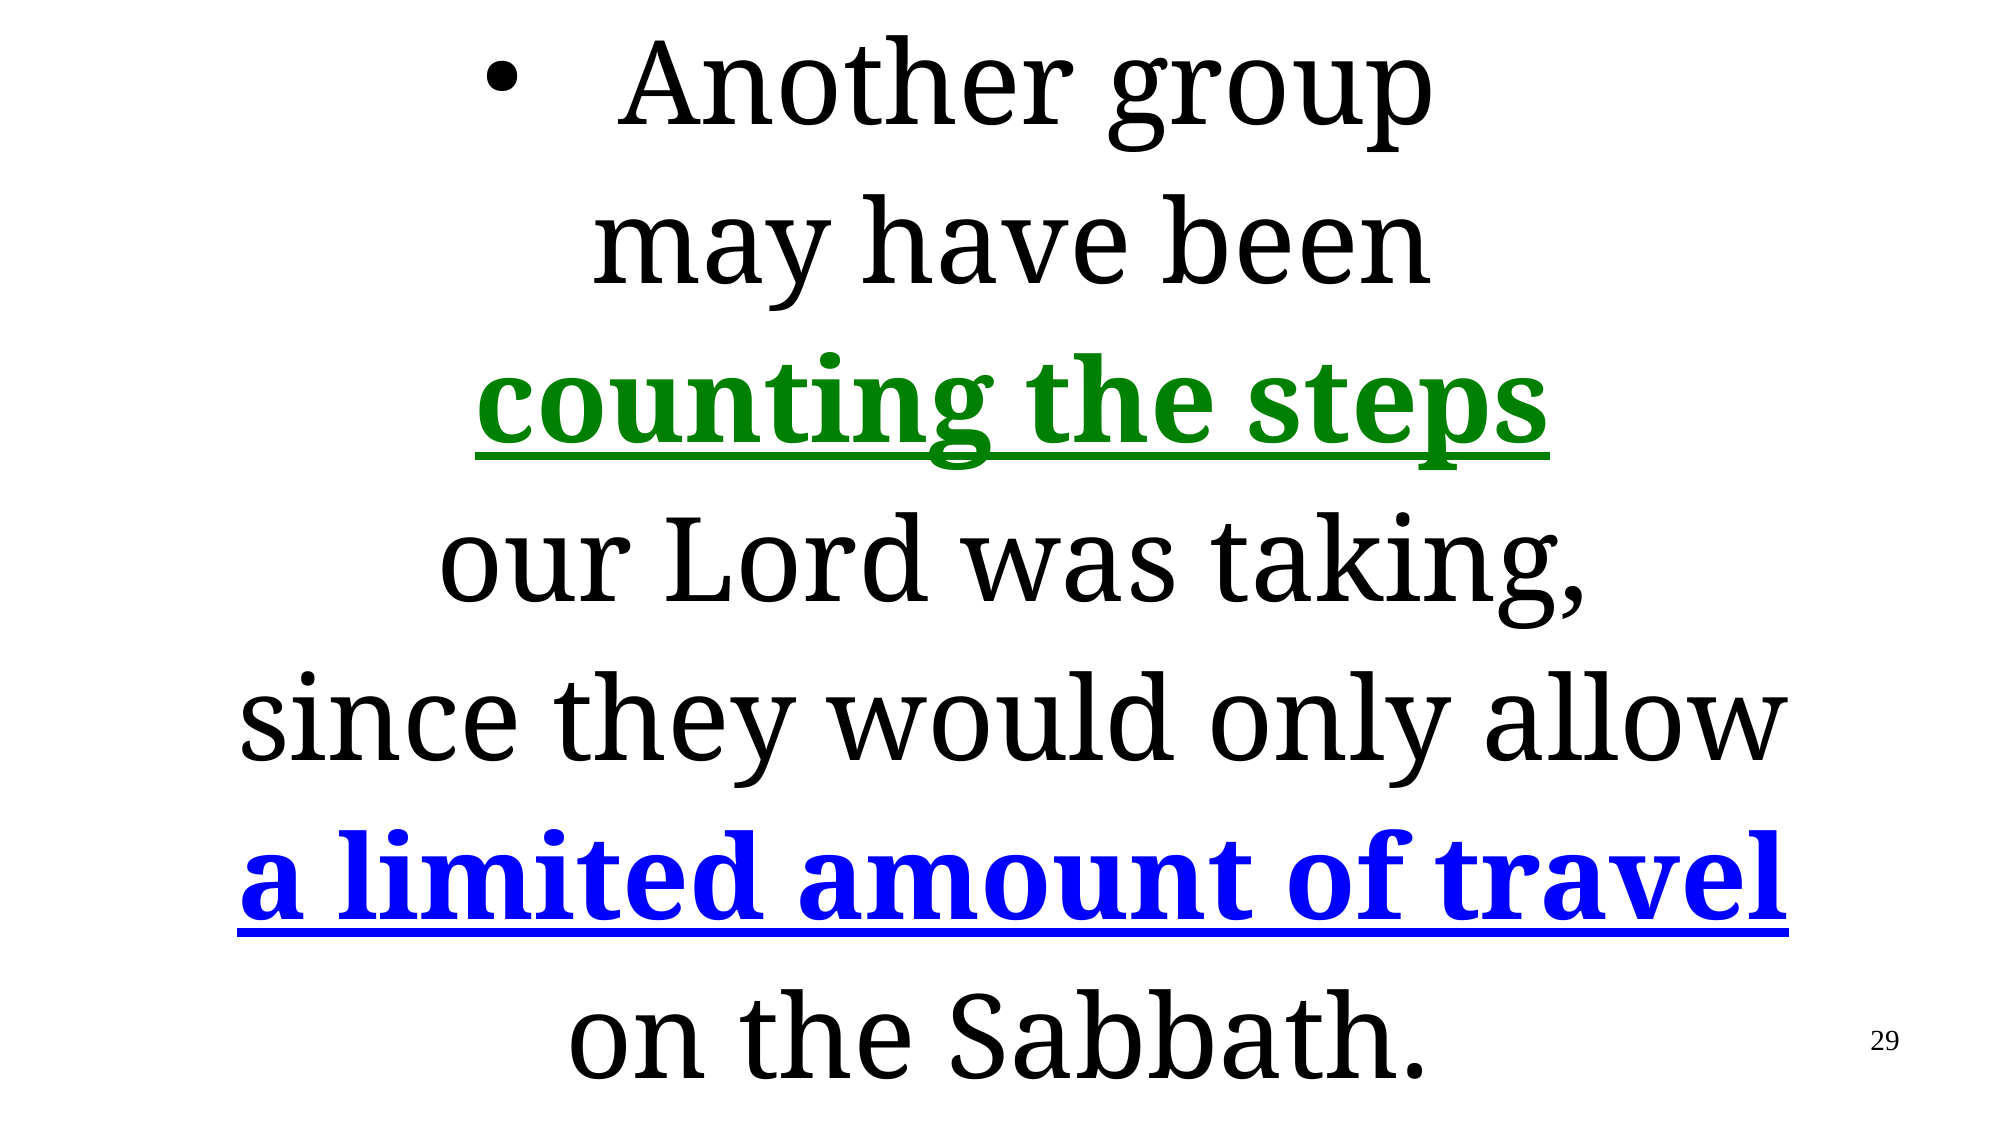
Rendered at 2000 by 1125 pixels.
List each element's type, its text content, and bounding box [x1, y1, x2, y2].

list Another group may have been counting the steps our Lord was taking, since they would only allow a limited amount of travel on the Sabbath. [0, 0, 1996, 1123]
